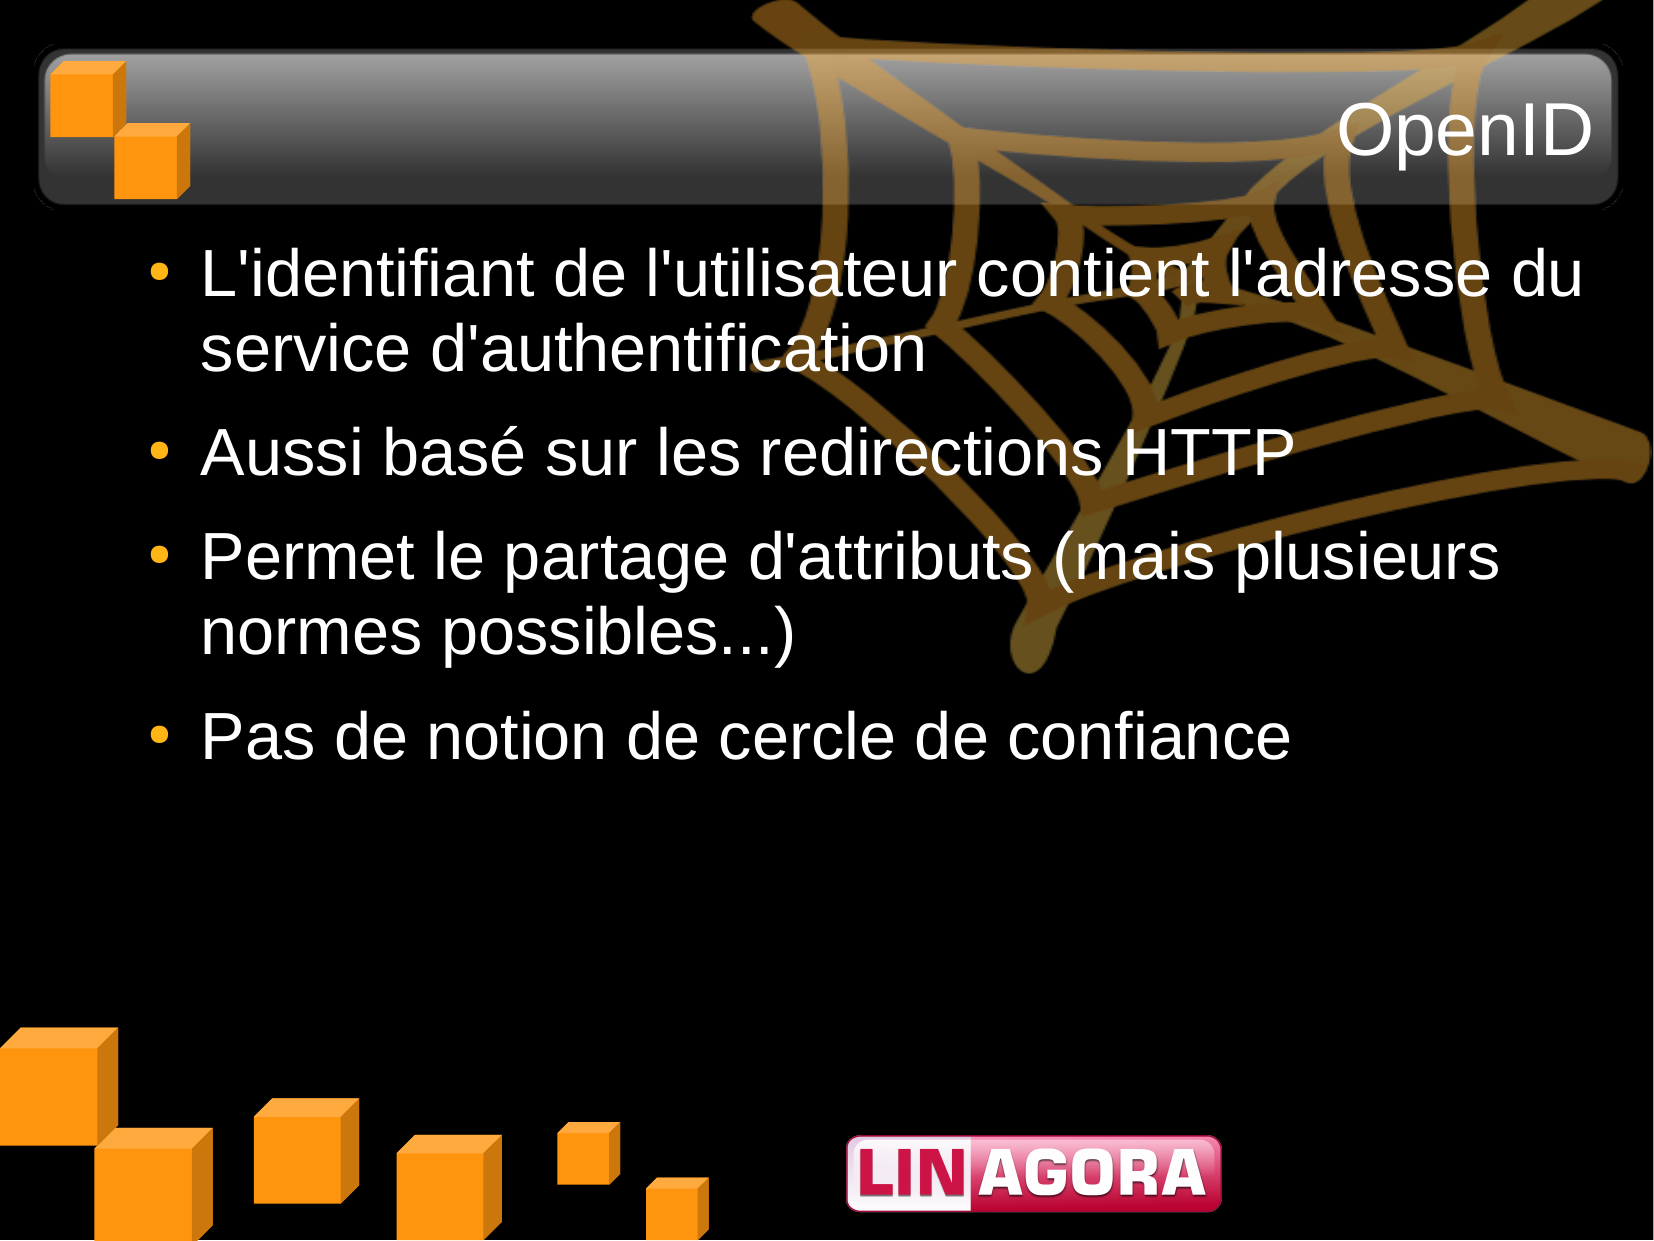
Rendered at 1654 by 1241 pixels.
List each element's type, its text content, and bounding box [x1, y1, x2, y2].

title OpenID [194, 70, 1595, 189]
picture [838, 1121, 1229, 1241]
picture [33, 43, 749, 211]
list L'identifiant de l'utilisateur contient l'adresse du service d'authentification Aussi basé sur les redirections HTTP Permet le partage d'attributs (mais plusieurs normes possibles...) Pas de notion de cercle de confiance [129, 236, 1619, 1055]
